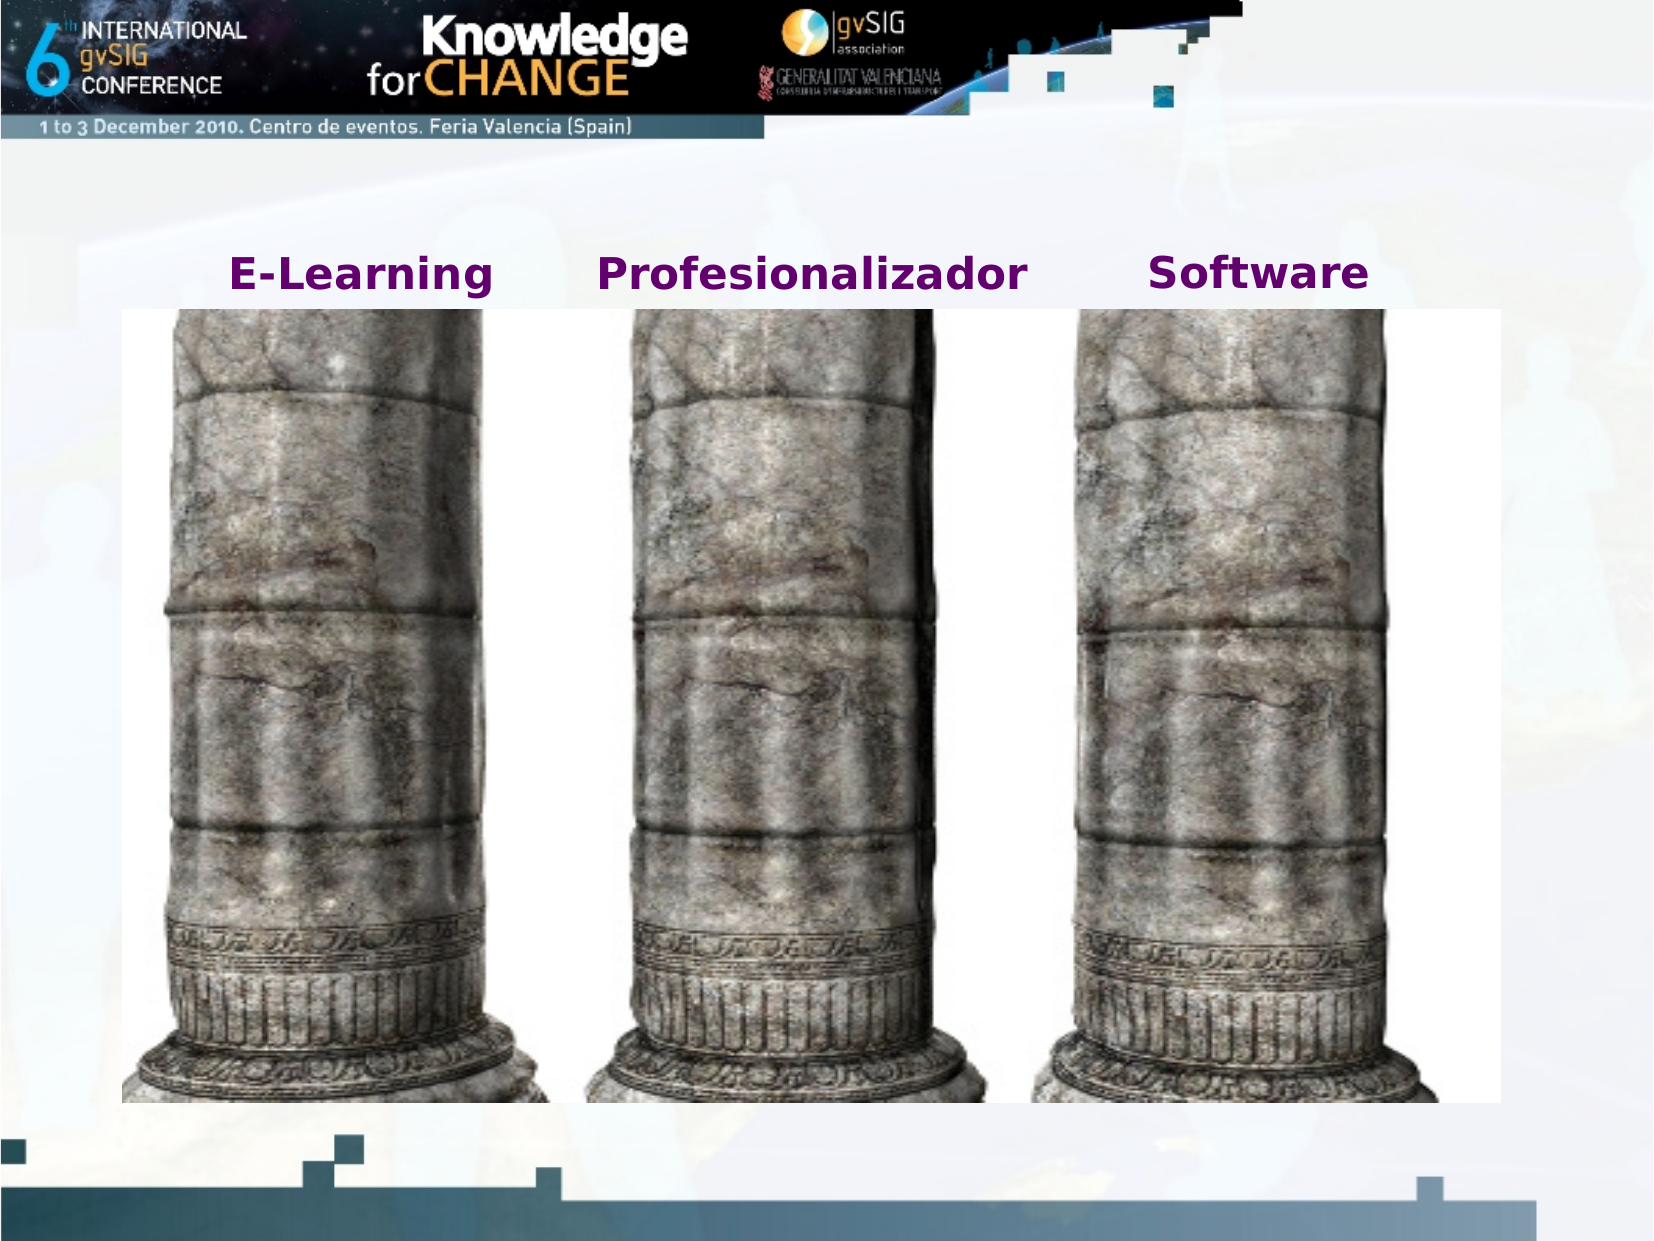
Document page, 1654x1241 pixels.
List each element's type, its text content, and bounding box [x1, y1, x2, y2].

text_box Profesionalizador [581, 241, 1045, 309]
text_box Software [1132, 241, 1403, 309]
text_box E-Learning [214, 241, 512, 309]
picture [0, 0, 1654, 1241]
